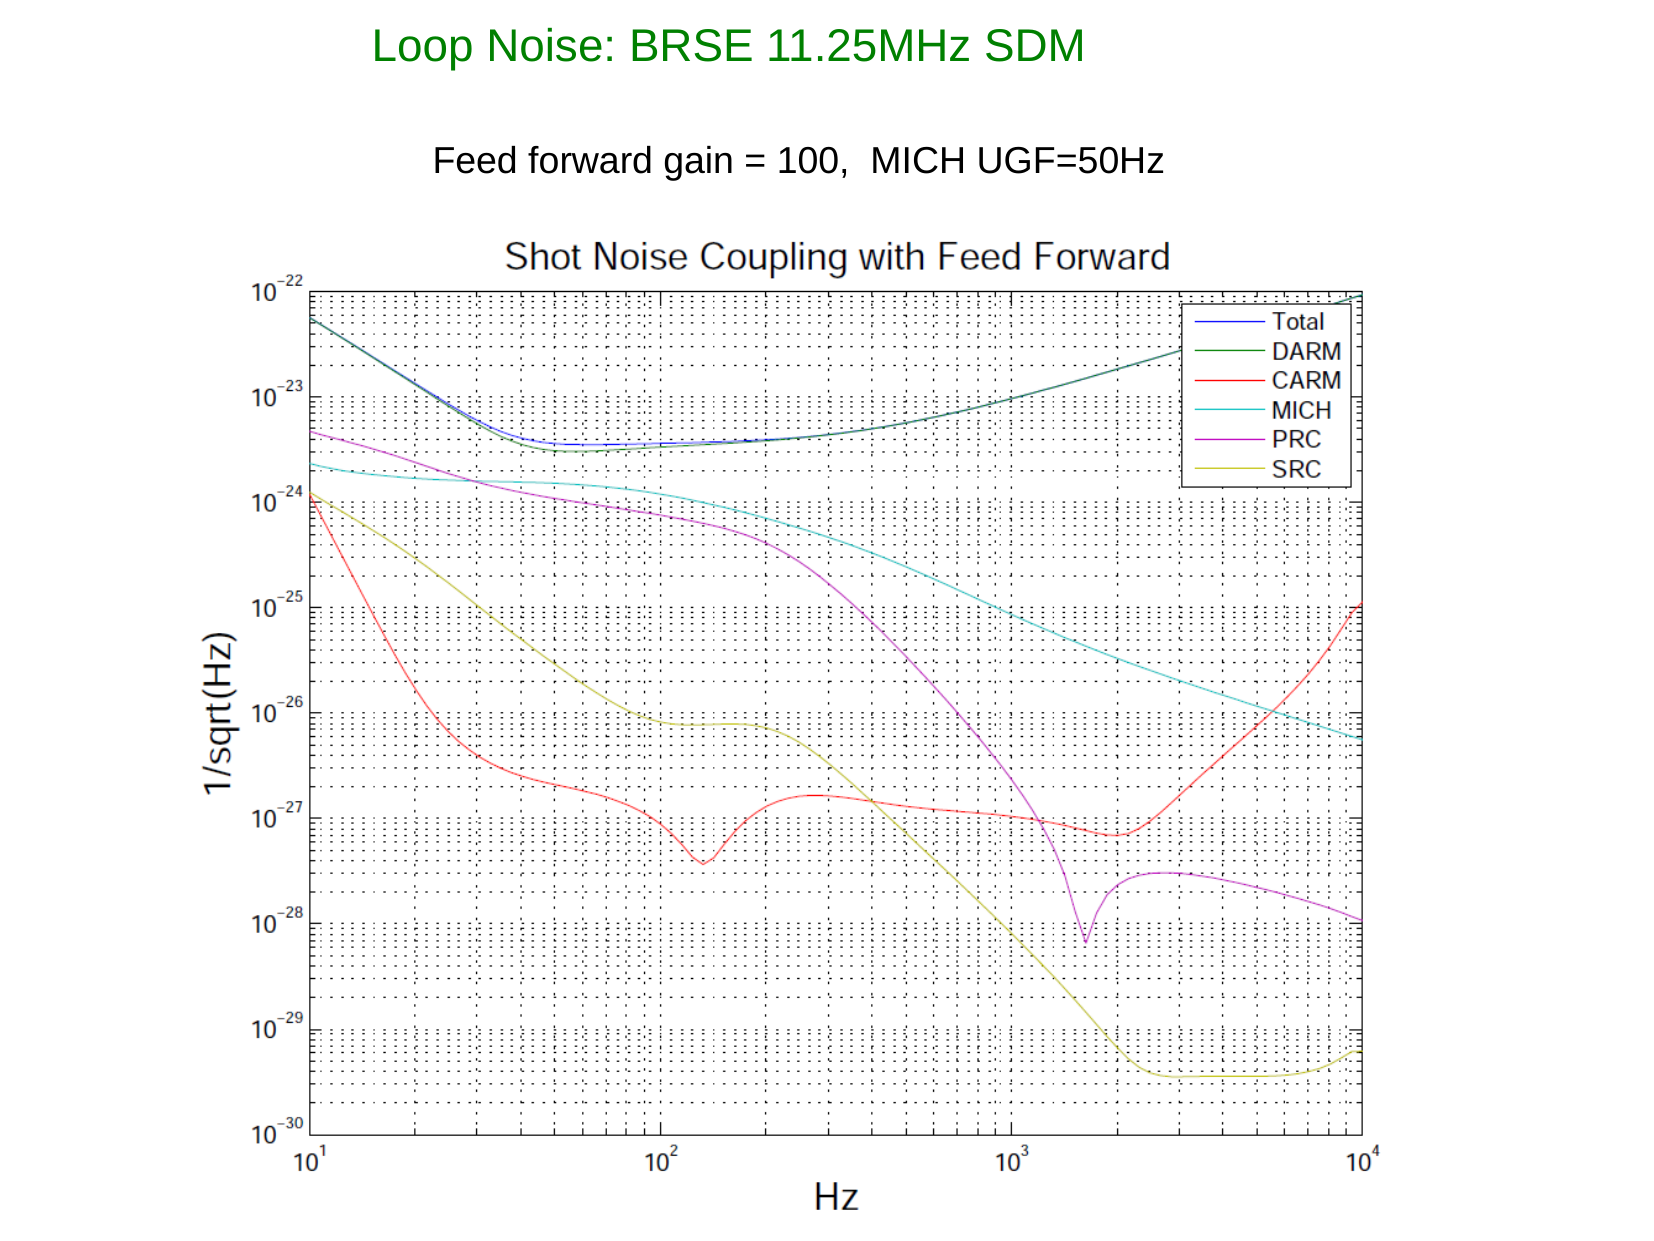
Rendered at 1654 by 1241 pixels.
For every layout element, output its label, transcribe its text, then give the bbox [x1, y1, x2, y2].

picture [171, 207, 1416, 1230]
text_box Loop Noise: BRSE 11.25MHz SDM [356, 12, 1101, 80]
text_box Feed forward gain = 100, MICH UGF=50Hz [417, 132, 1181, 190]
